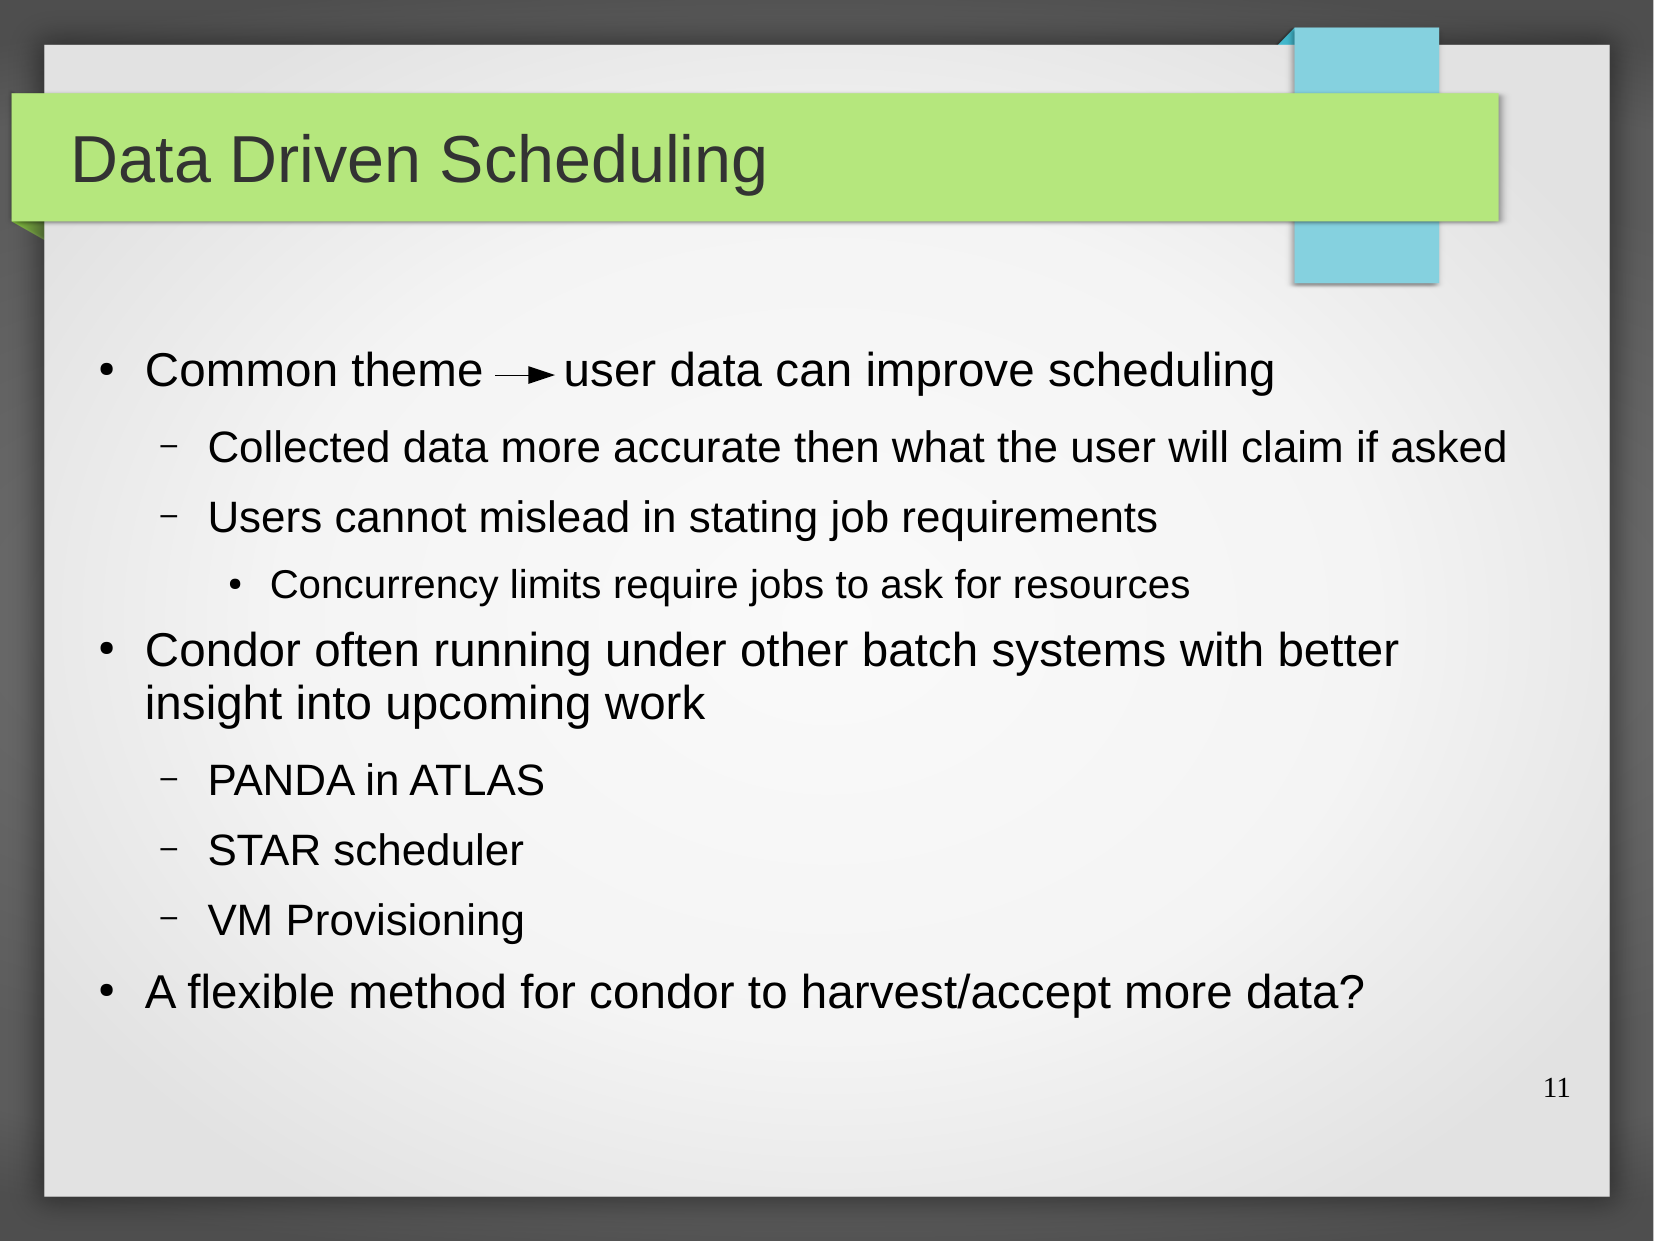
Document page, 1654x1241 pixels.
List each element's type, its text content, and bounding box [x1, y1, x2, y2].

title Data Driven Scheduling [70, 106, 1229, 213]
list Common theme user data can improve scheduling Collected data more accurate then what the user will claim if asked Users cannot mislead in stating job requirements Concurrency limits require jobs to ask for resources Condor often running under other batch systems with better insight into upcoming work PANDA in ATLAS STAR scheduler VM Provisioning A flexible method for condor to harvest/accept more data? [82, 343, 1538, 1063]
picture [0, 0, 1654, 1241]
